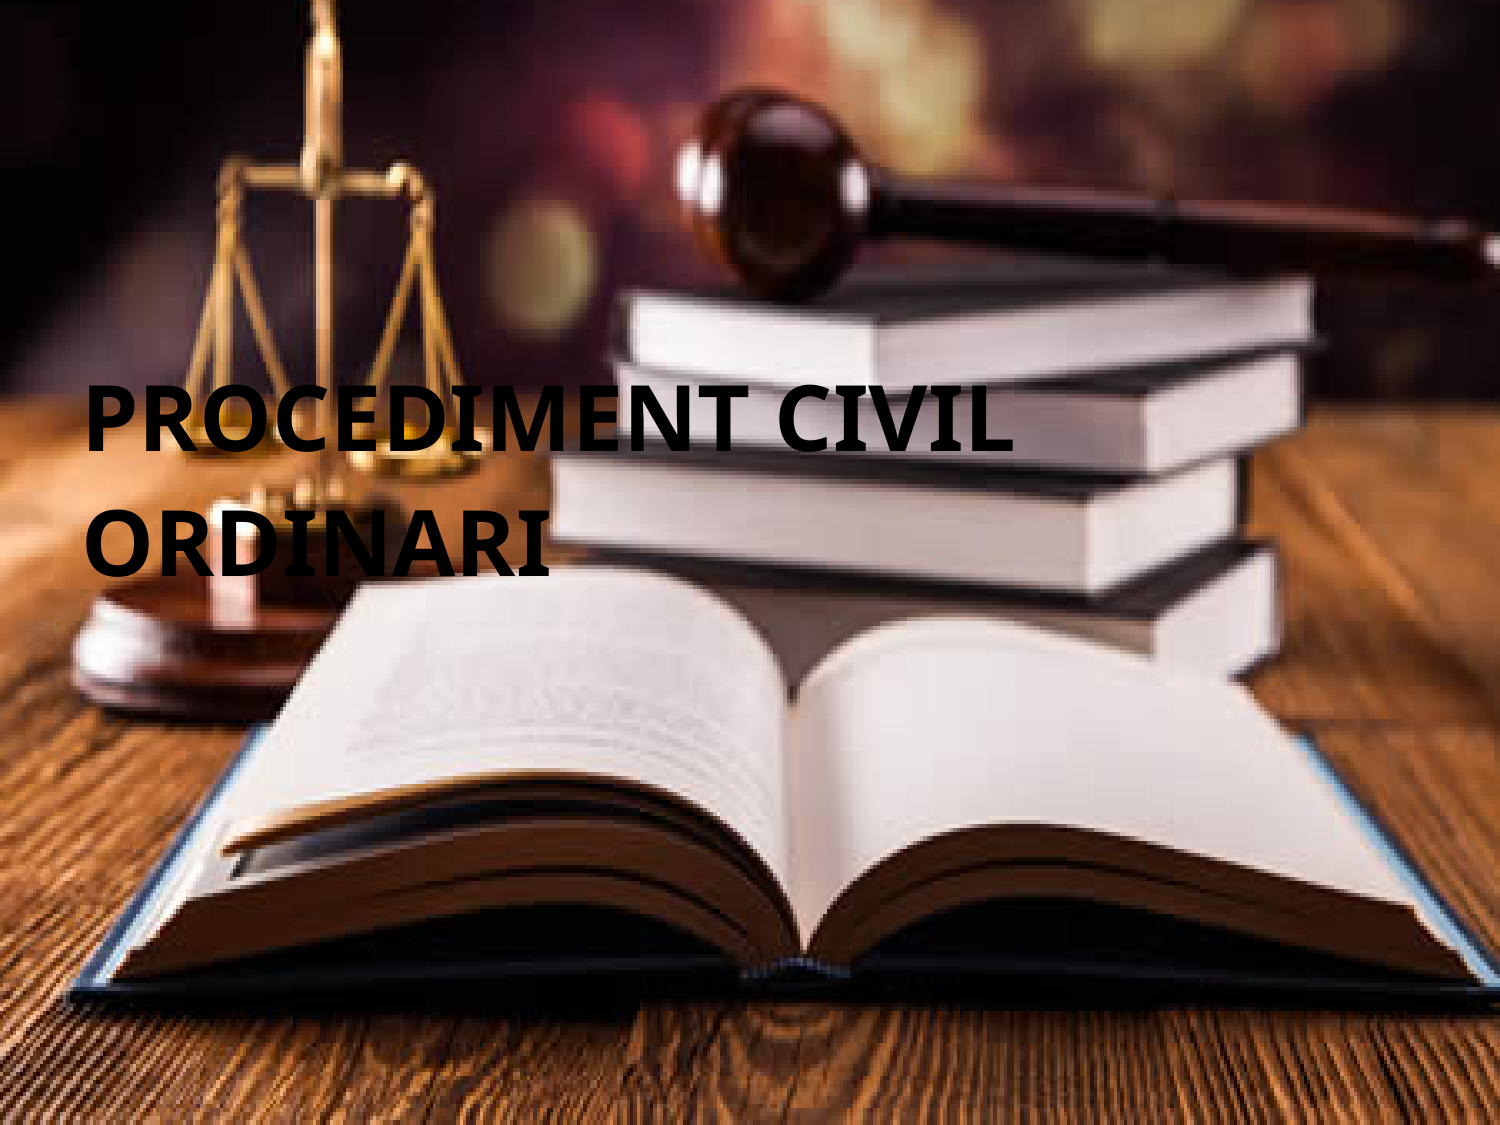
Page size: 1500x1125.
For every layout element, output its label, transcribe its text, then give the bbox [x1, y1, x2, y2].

text_box PROCEDIMENT CIVIL ORDINARI [66, 345, 1430, 611]
picture [0, 0, 1500, 1125]
